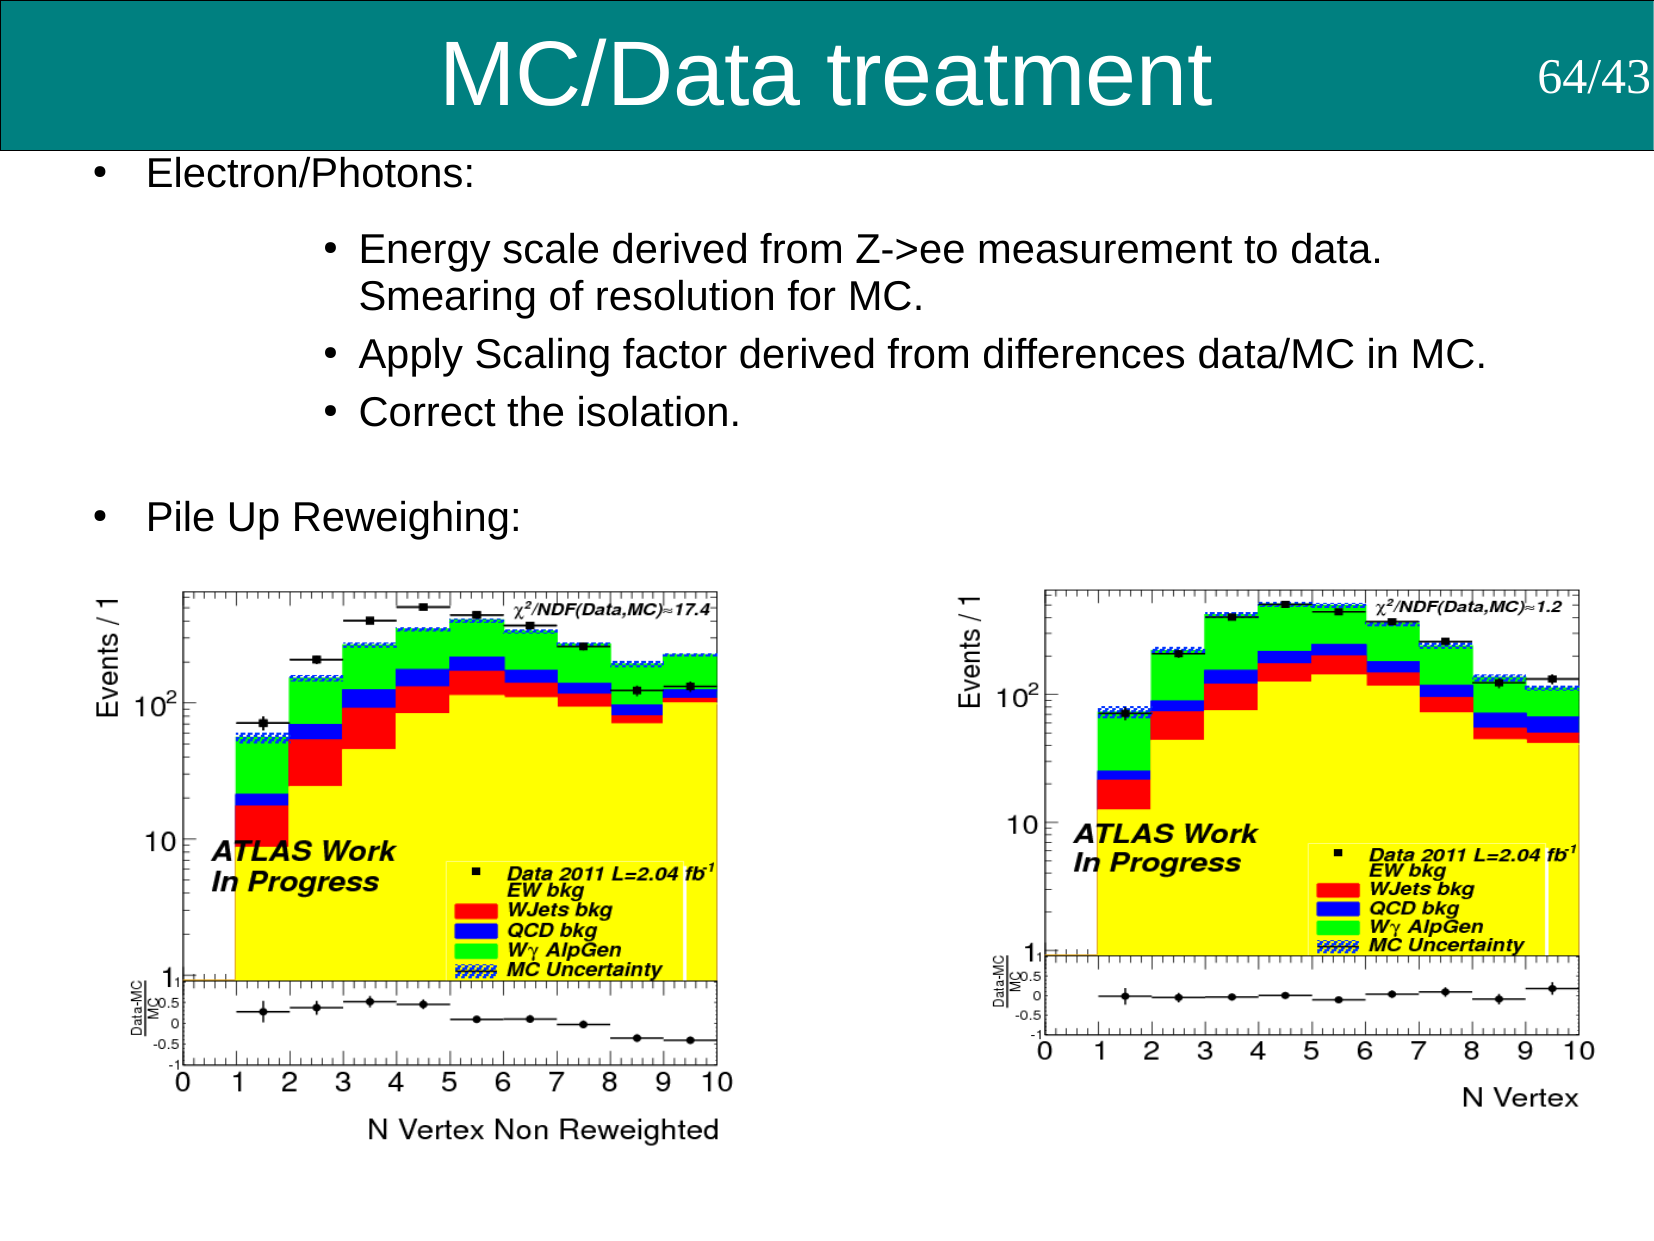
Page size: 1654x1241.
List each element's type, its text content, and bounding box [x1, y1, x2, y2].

picture [75, 562, 751, 1161]
title MC/Data treatment [82, 22, 1571, 126]
list Electron/Photons: Energy scale derived from Z->ee measurement to data. Smearing of resolution for MC. Apply Scaling factor derived from differences data/MC in MC. Correct the isolation. Pile Up Reweighing: [75, 150, 1564, 1109]
picture [937, 562, 1613, 1126]
